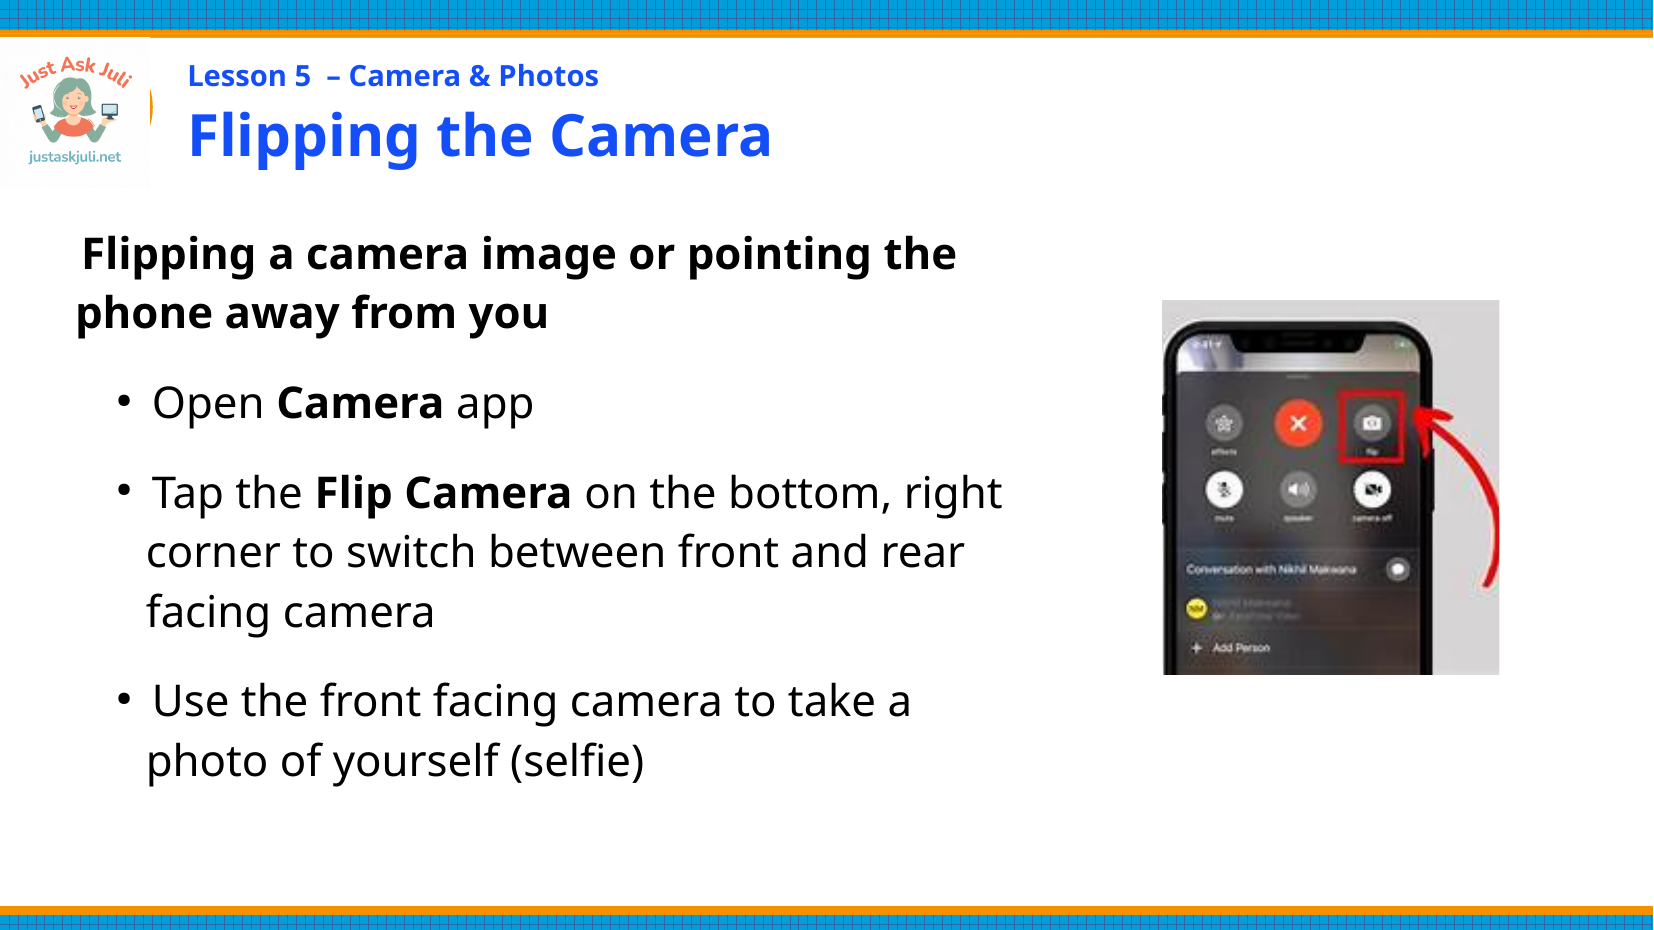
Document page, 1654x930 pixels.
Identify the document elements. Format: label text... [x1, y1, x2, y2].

picture [0, 37, 150, 188]
picture [1162, 300, 1500, 675]
text_box Lesson 5 – Camera & Photos Flipping the Camera [187, 37, 1238, 192]
text_box Flipping a camera image or pointing the phone away from you Open Camera app Tap the Flip Camera on the bottom, right corner to switch between front and rear facing camera Use the front facing camera to take a photo of yourself (selfie) [74, 222, 1013, 789]
